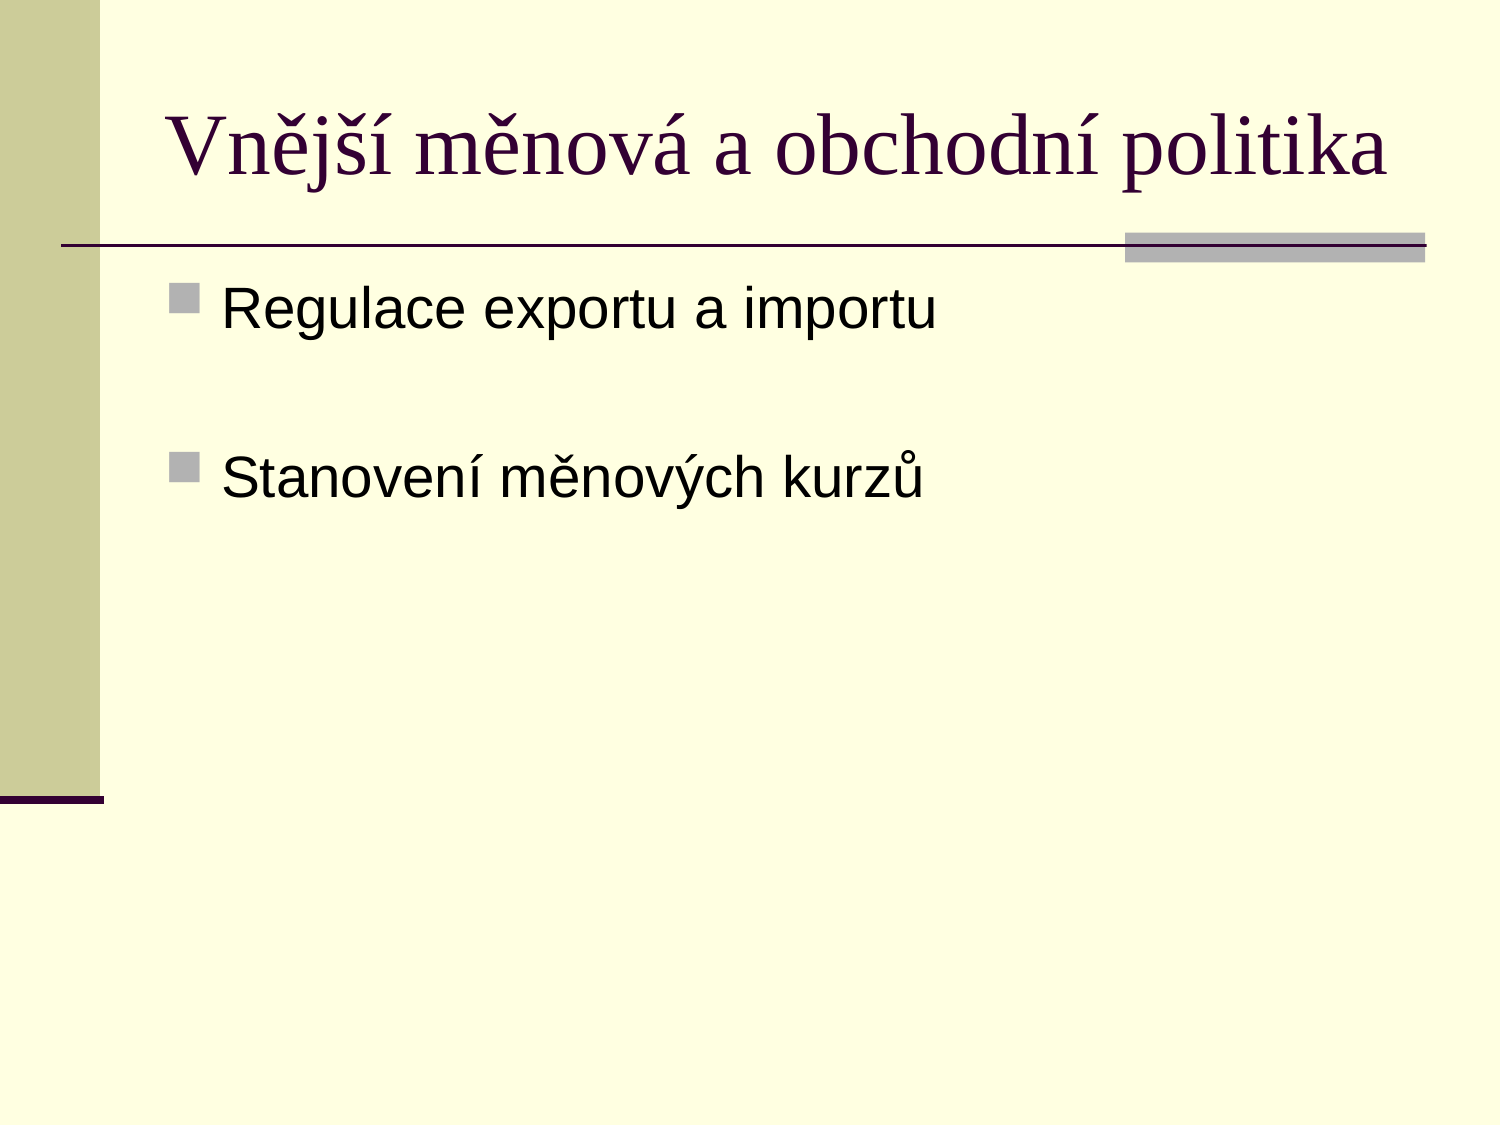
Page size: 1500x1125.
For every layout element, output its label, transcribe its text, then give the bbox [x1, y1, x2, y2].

title Vnější měnová a obchodní politika [150, 45, 1426, 234]
list Regulace exportu a importu Stanovení měnových kurzů [150, 262, 1426, 1006]
